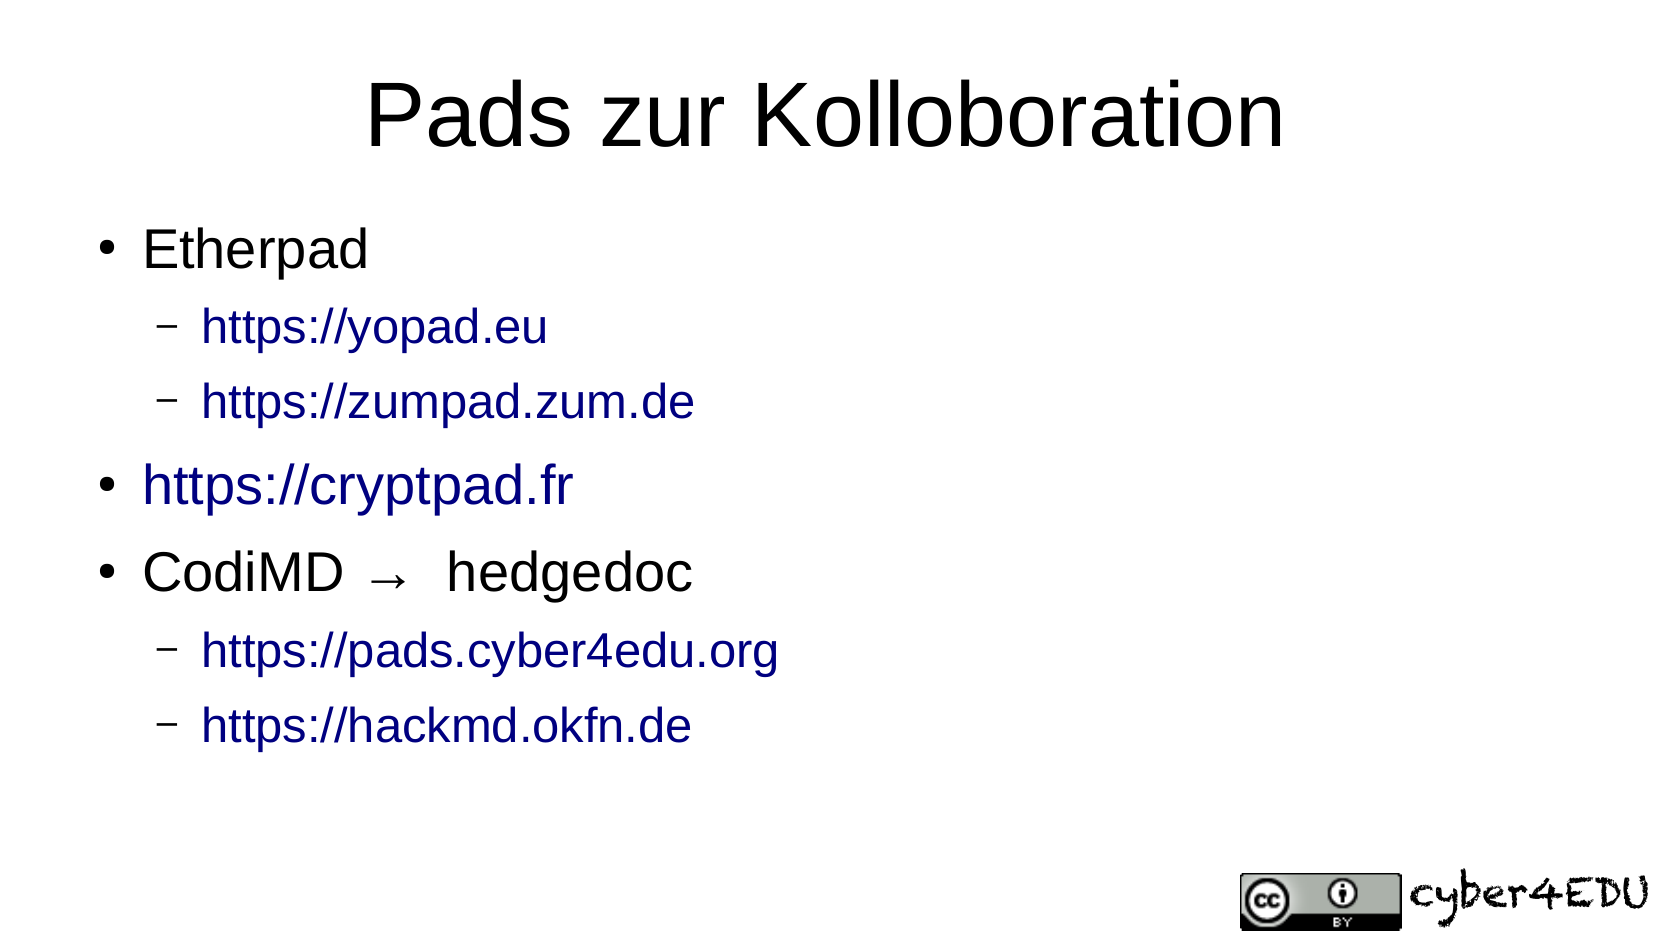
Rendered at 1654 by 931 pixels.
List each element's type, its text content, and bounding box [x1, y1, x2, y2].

picture [1410, 868, 1648, 928]
list Etherpad https://yopad.eu https://zumpad.zum.de https://cryptpad.fr CodiMD → hedgedoc https://pads.cyber4edu.org https://hackmd.okfn.de [82, 217, 1571, 757]
title Pads zur Kolloboration [82, 37, 1571, 193]
picture [1240, 873, 1402, 931]
